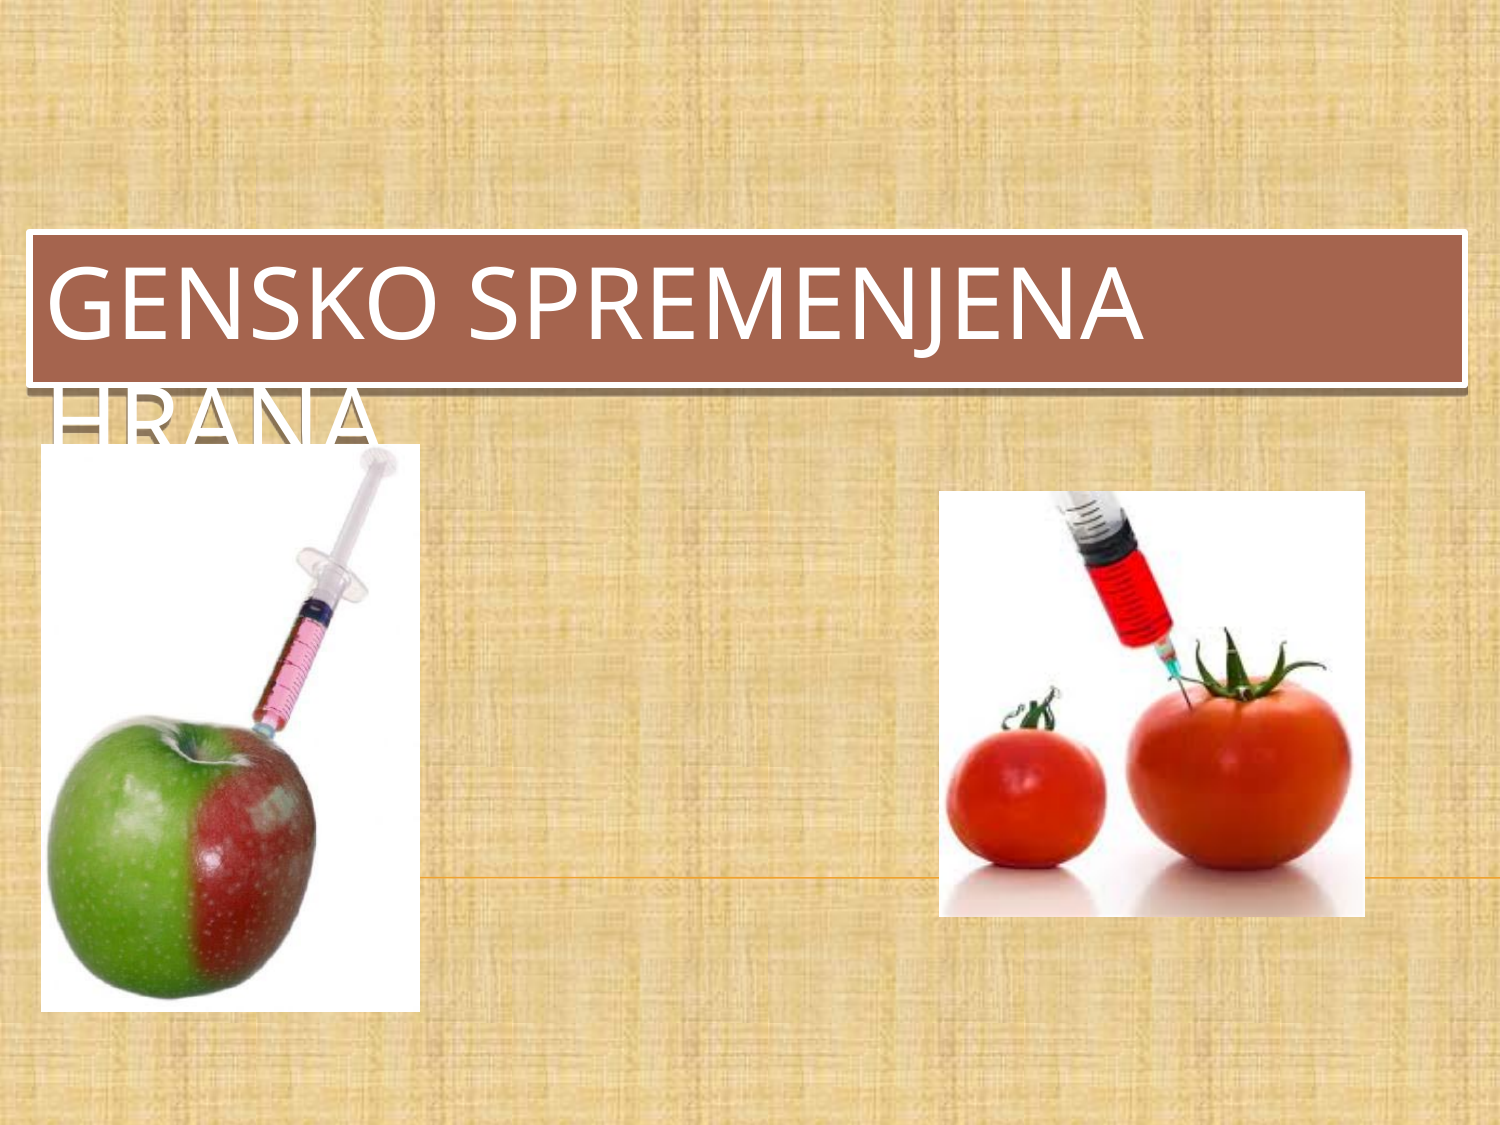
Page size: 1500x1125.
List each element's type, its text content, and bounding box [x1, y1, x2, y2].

picture [0, 0, 1500, 1125]
title GENSKO SPREMENJENA HRANA [29, 231, 1465, 386]
